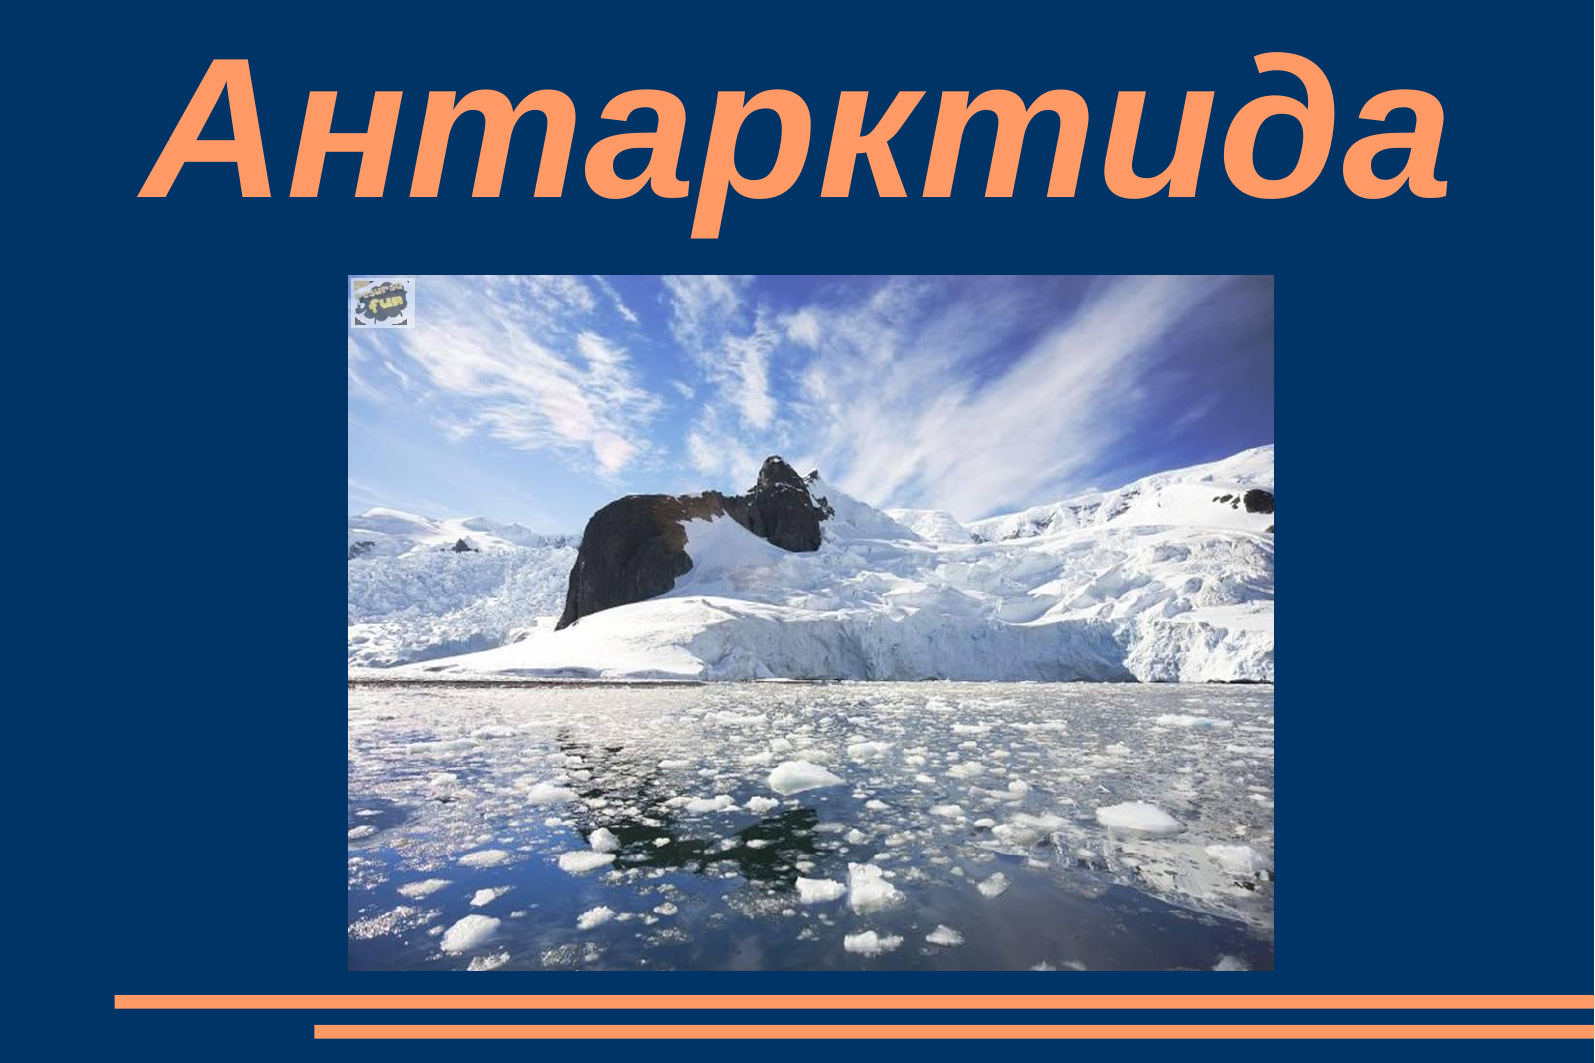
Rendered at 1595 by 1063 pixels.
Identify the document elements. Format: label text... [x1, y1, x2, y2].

picture [348, 275, 1274, 971]
title Антарктида [117, 16, 1479, 241]
